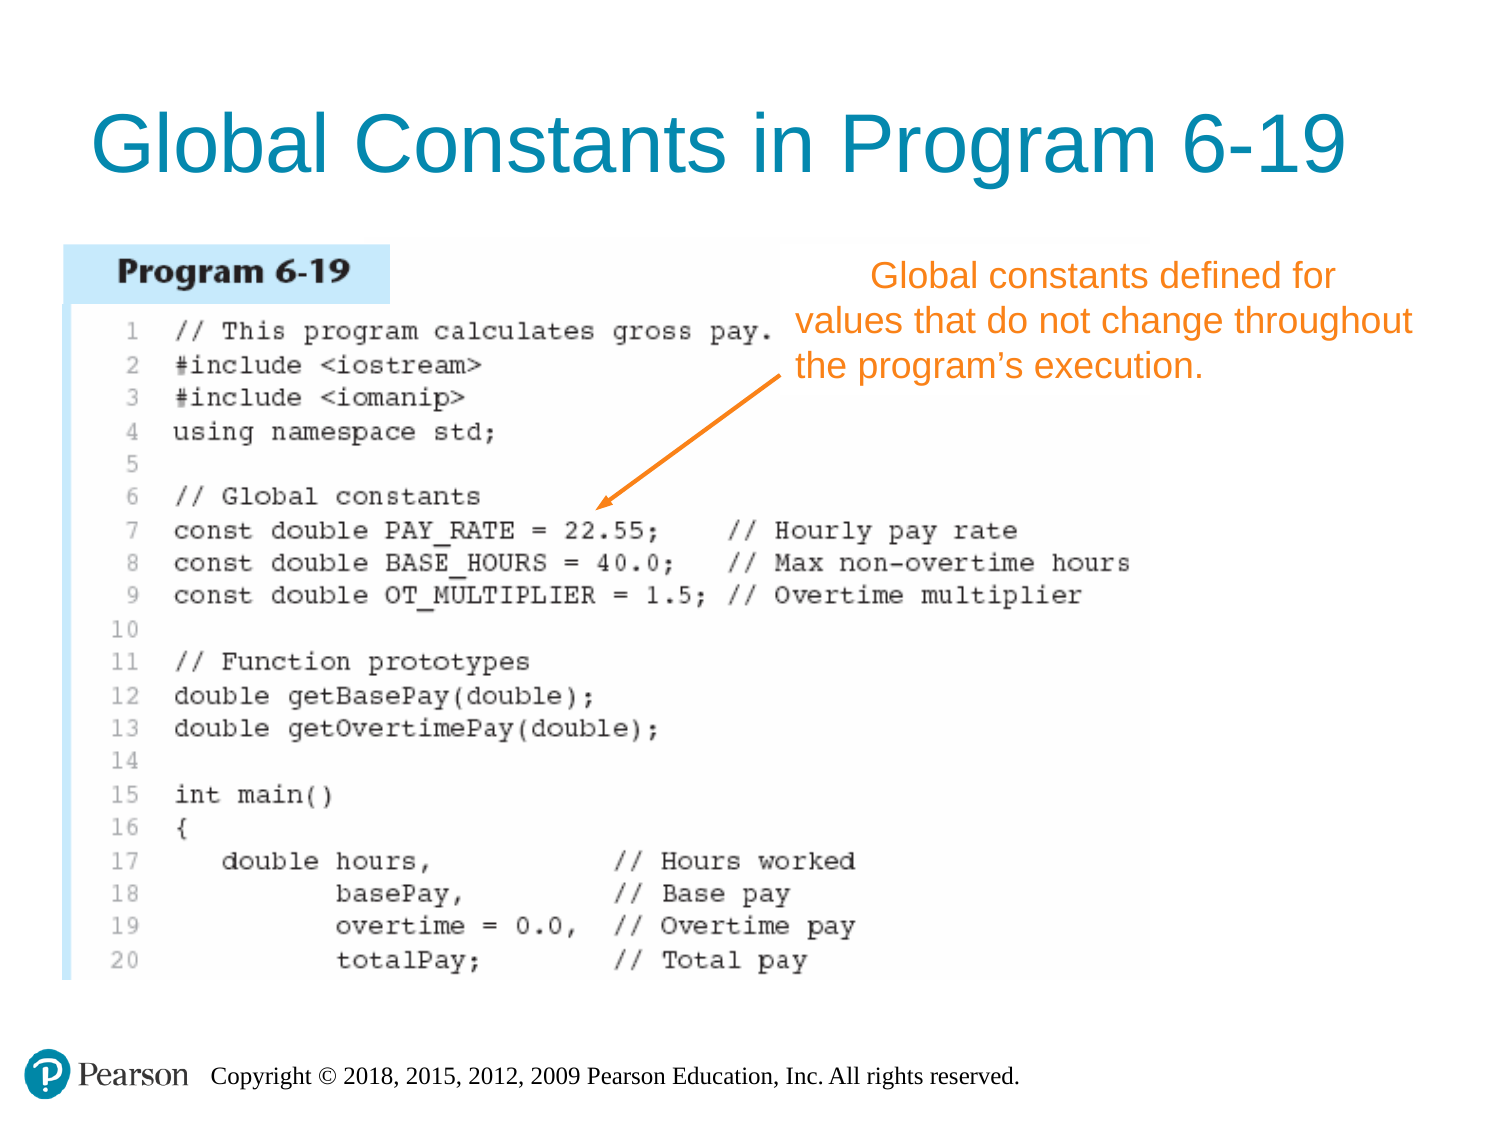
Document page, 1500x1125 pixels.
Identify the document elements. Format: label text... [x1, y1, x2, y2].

title Global Constants in Program 6-19 [75, 45, 1426, 233]
picture [62, 237, 1150, 980]
text_box Global constants defined for values that do not change throughout the program’s execution. [780, 243, 1463, 396]
